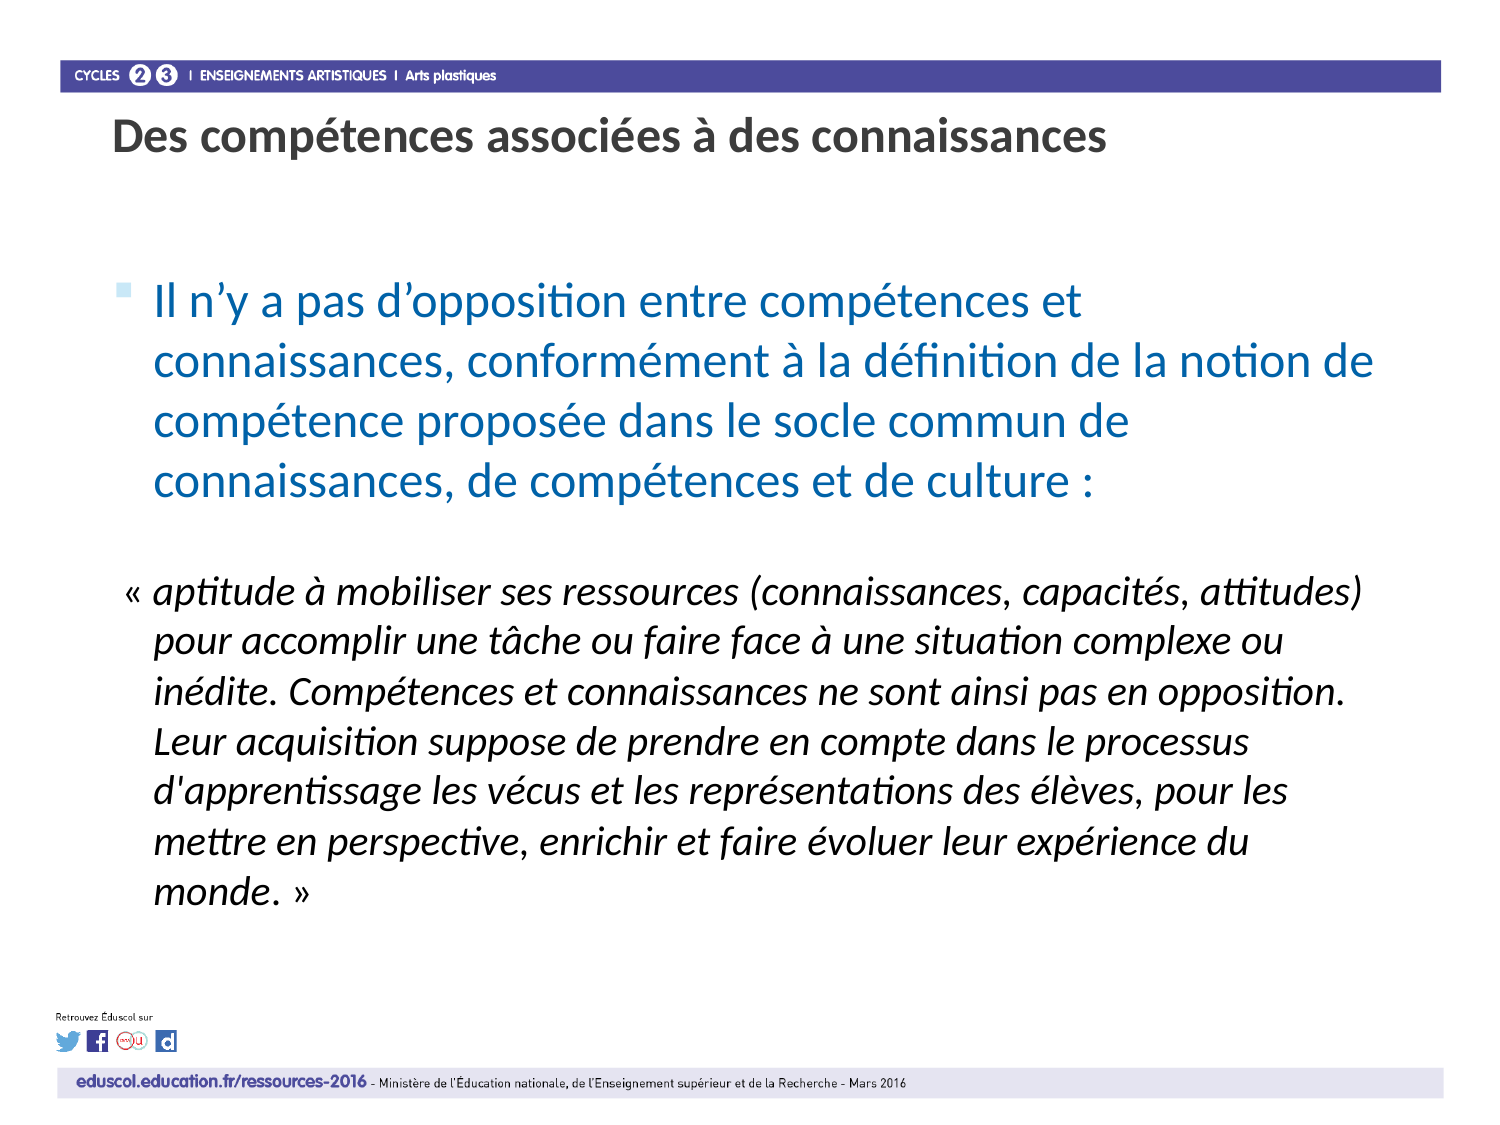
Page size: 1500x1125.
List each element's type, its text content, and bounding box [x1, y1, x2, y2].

picture [0, 1008, 1500, 1125]
title Des compétences associées à des connaissances [112, 95, 1388, 244]
picture [0, 0, 1500, 95]
list Il n’y a pas d’opposition entre compétences et connaissances, conformément à la définition de la notion de compétence proposée dans le socle commun de connaissances, de compétences et de culture : « aptitude à mobiliser ses ressources (connaissances, capacités, attitudes) pour accomplir une tâche ou faire face à une situation complexe ou inédite. Compétences et connaissances ne sont ainsi pas en opposition. Leur acquisition suppose de prendre en compte dans le processus d'apprentissage les vécus et les représentations des élèves, pour les mettre en perspective, enrichir et faire évoluer leur expérience du monde. » [112, 267, 1388, 1008]
